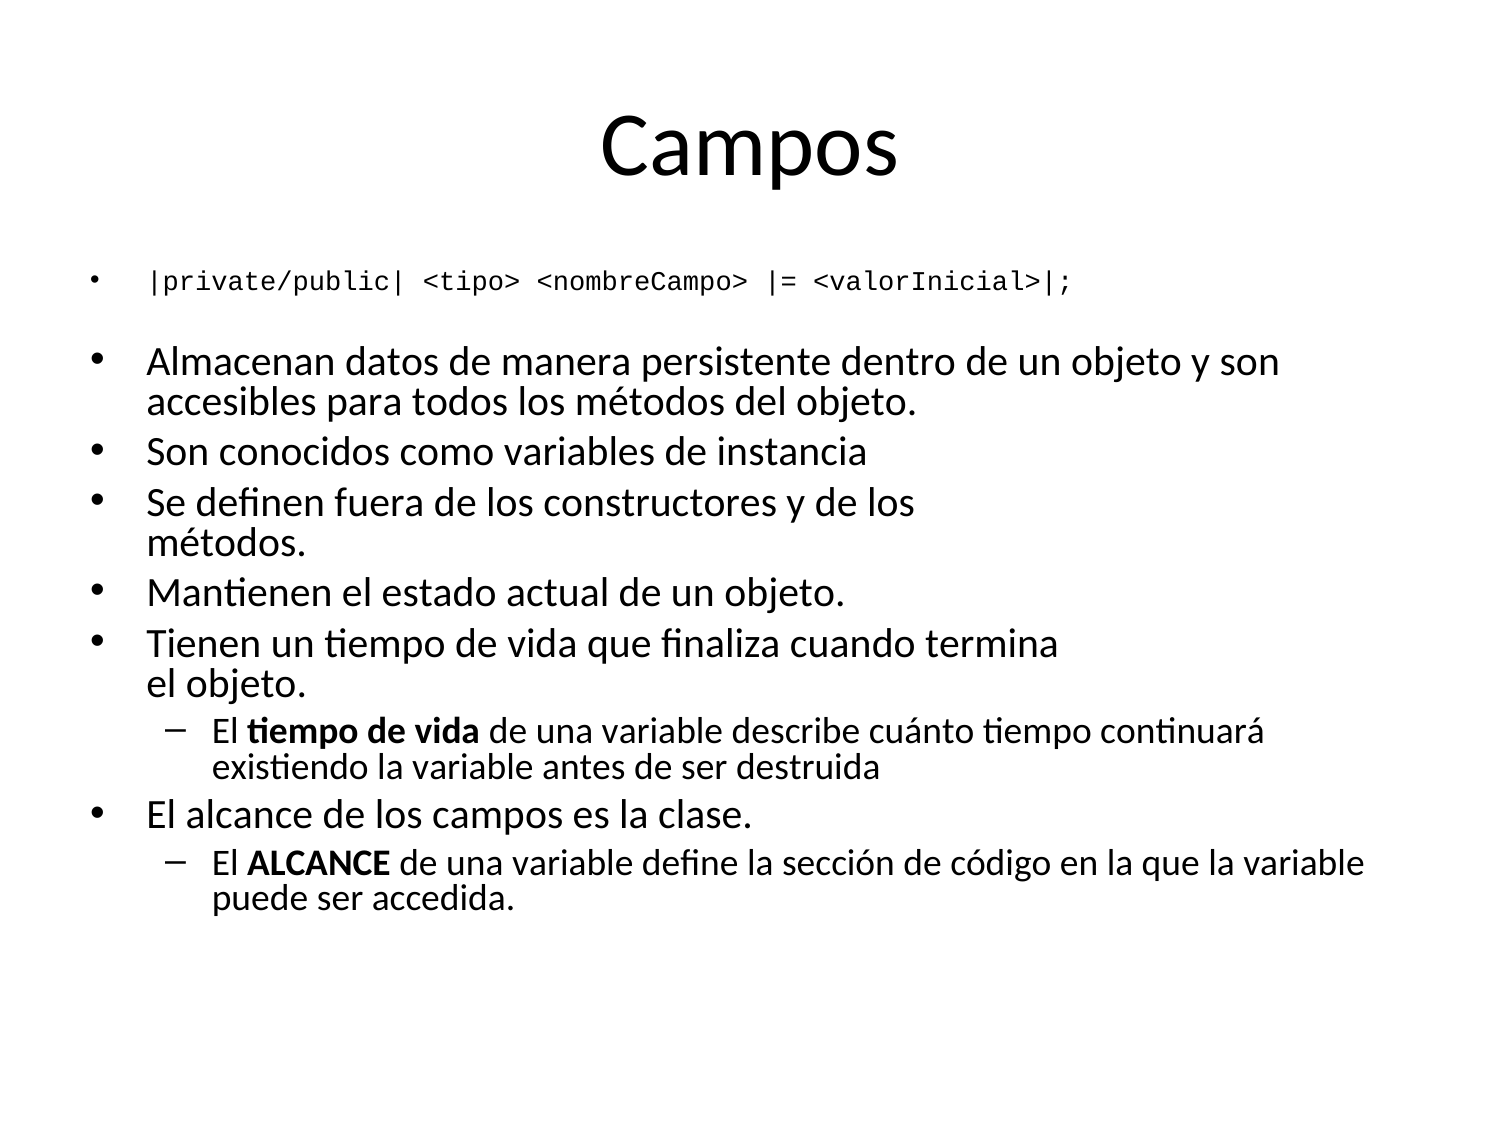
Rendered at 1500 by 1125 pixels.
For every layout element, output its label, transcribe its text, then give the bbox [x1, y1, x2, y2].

list |private/public| <tipo> <nombreCampo> |= <valorInicial>|; Almacenan datos de manera persistente dentro de un objeto y son accesibles para todos los métodos del objeto. Son conocidos como variables de instancia Se definen fuera de los constructores y de los métodos. Mantienen el estado actual de un objeto. Tienen un tiempo de vida que finaliza cuando termina el objeto. El tiempo de vida de una variable describe cuánto tiempo continuará existiendo la variable antes de ser destruida El alcance de los campos es la clase. El ALCANCE de una variable define la sección de código en la que la variable puede ser accedida. [75, 262, 1426, 1005]
title Campos [75, 45, 1426, 233]
